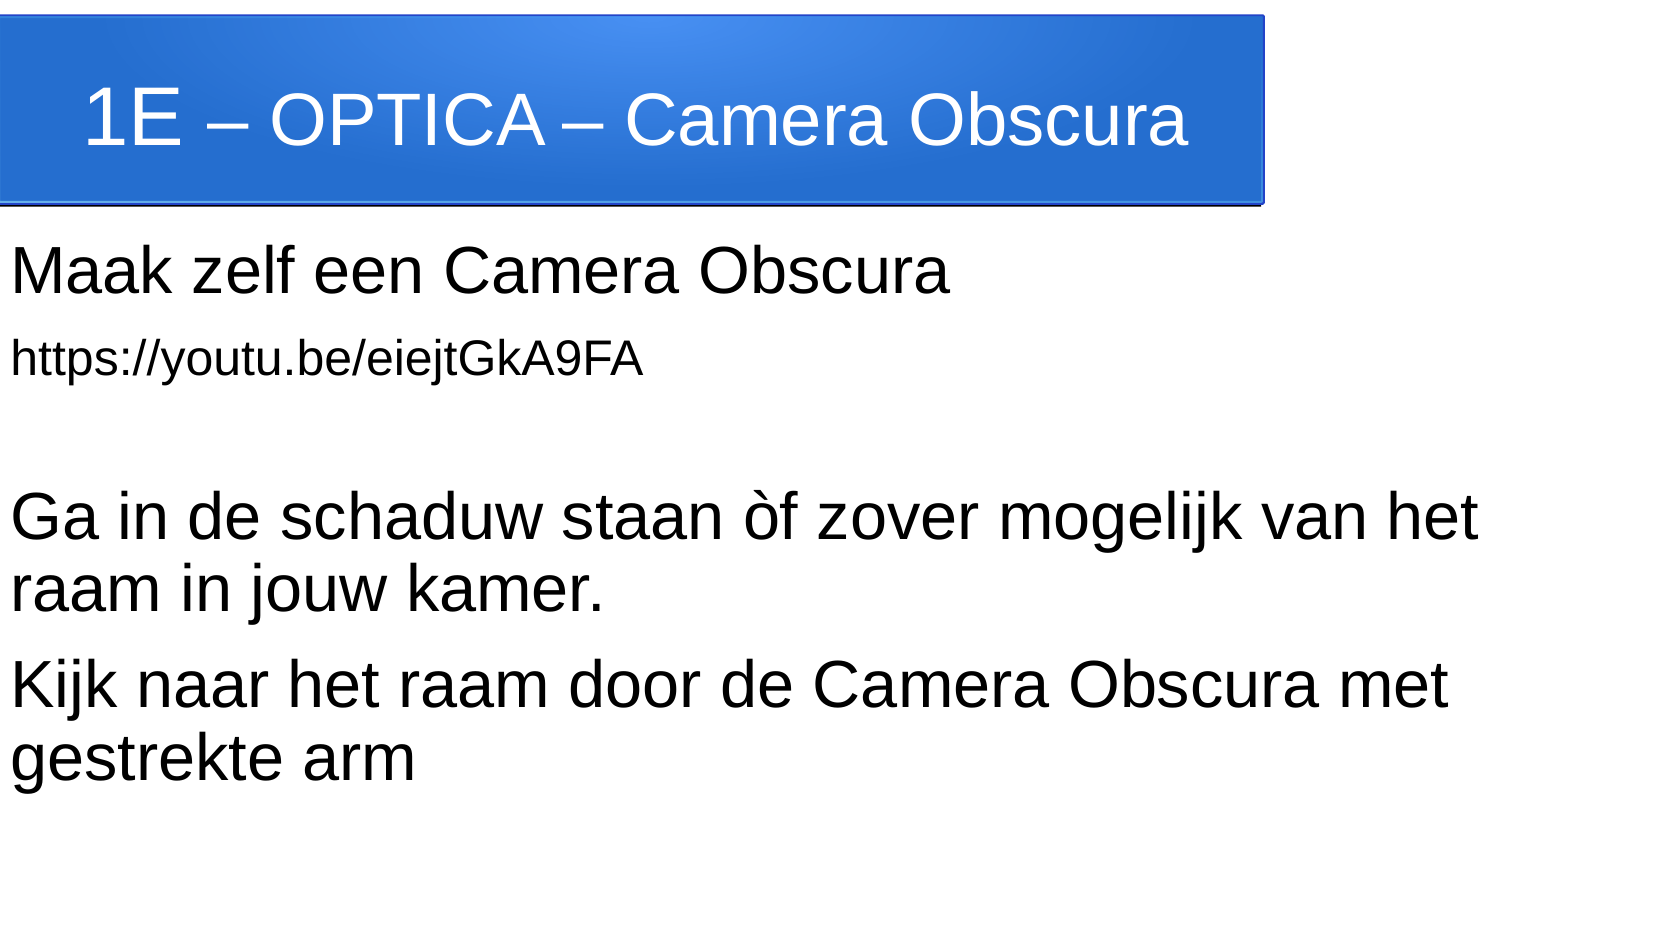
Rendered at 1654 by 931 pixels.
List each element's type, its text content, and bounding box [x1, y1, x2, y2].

title 1E – OPTICA – Camera Obscura [82, 35, 1292, 189]
subtitle Maak zelf een Camera Obscura https://youtu.be/eiejtGkA9FA Ga in de schaduw staan òf zover mogelijk van het raam in jouw kamer. Kijk naar het raam door de Camera Obscura met gestrekte arm [10, 236, 1631, 922]
